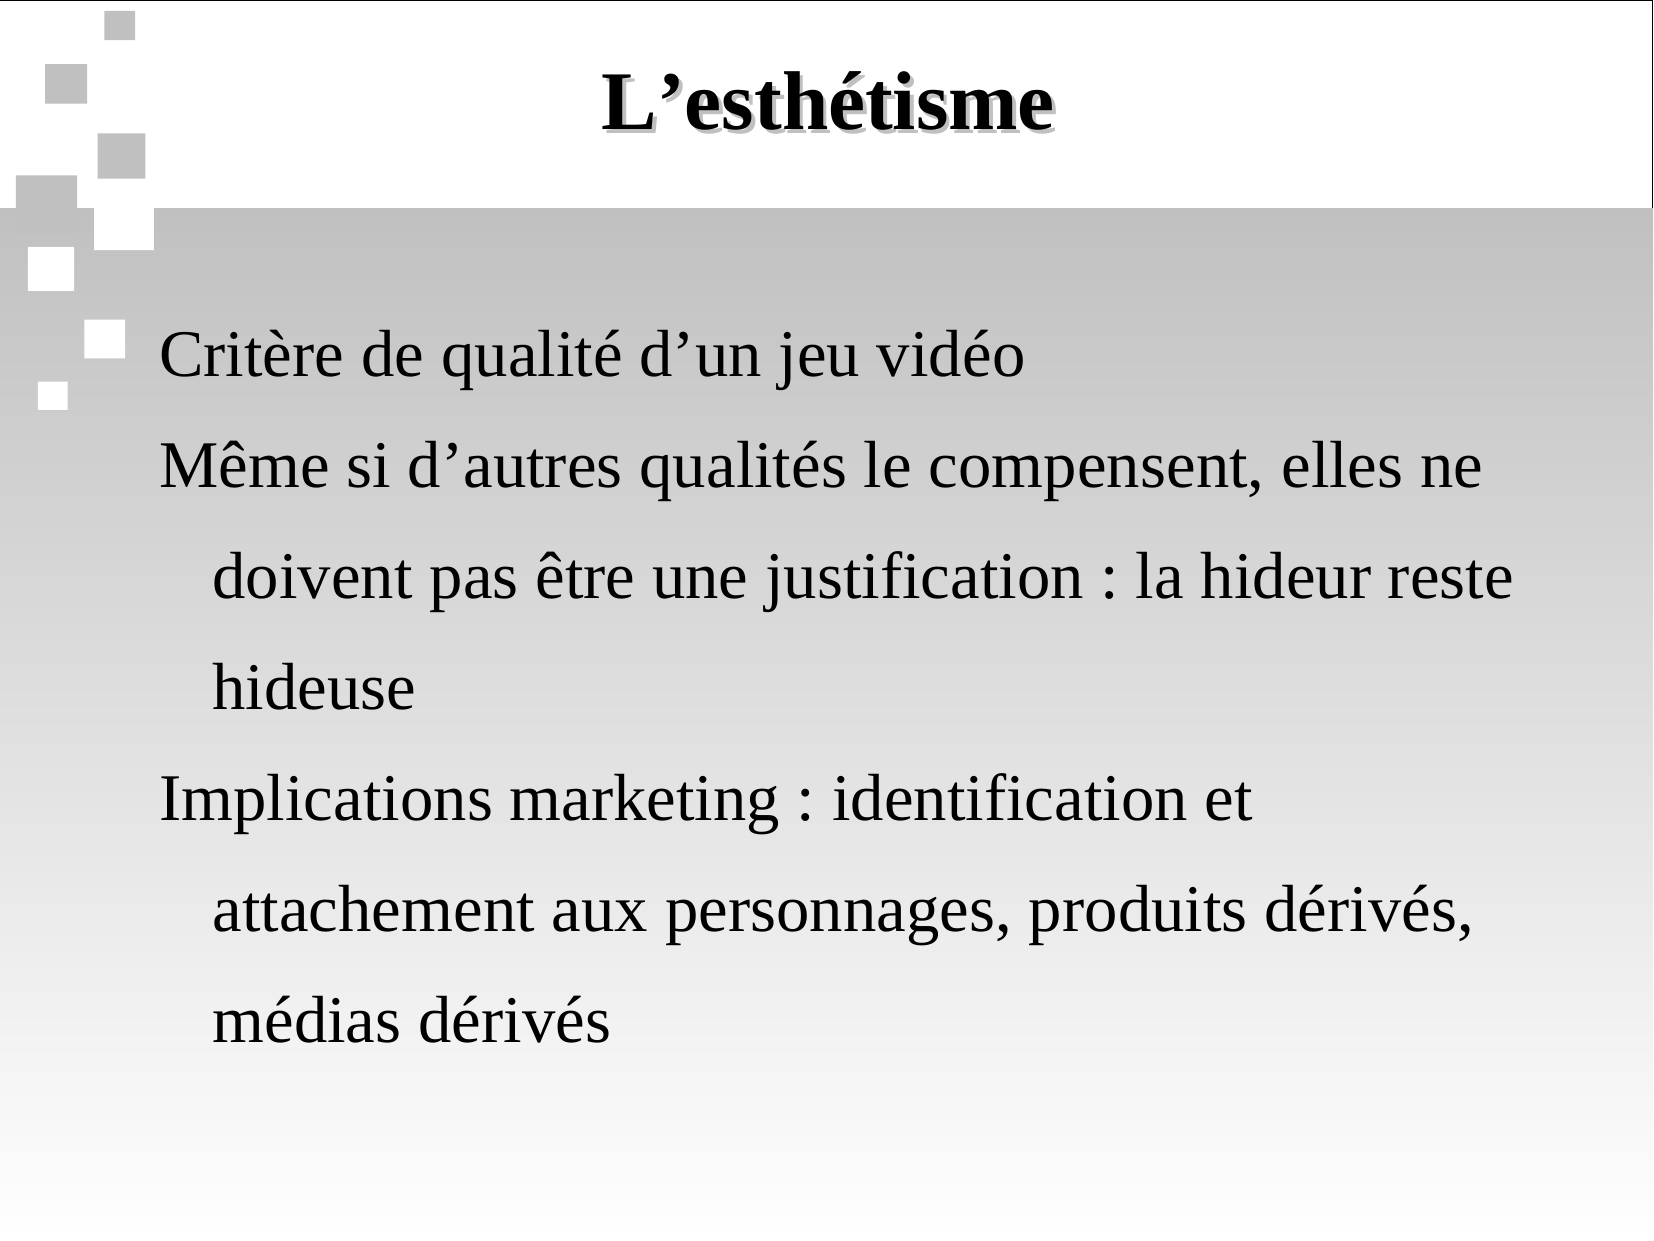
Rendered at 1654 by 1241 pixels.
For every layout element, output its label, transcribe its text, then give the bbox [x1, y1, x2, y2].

title L’esthétisme [90, 0, 1567, 204]
list Critère de qualité d’un jeu vidéo Même si d’autres qualités le compensent, elles ne doivent pas être une justification : la hideur reste hideuse Implications marketing : identification et attachement aux personnages, produits dérivés, médias dérivés [141, 279, 1532, 1183]
